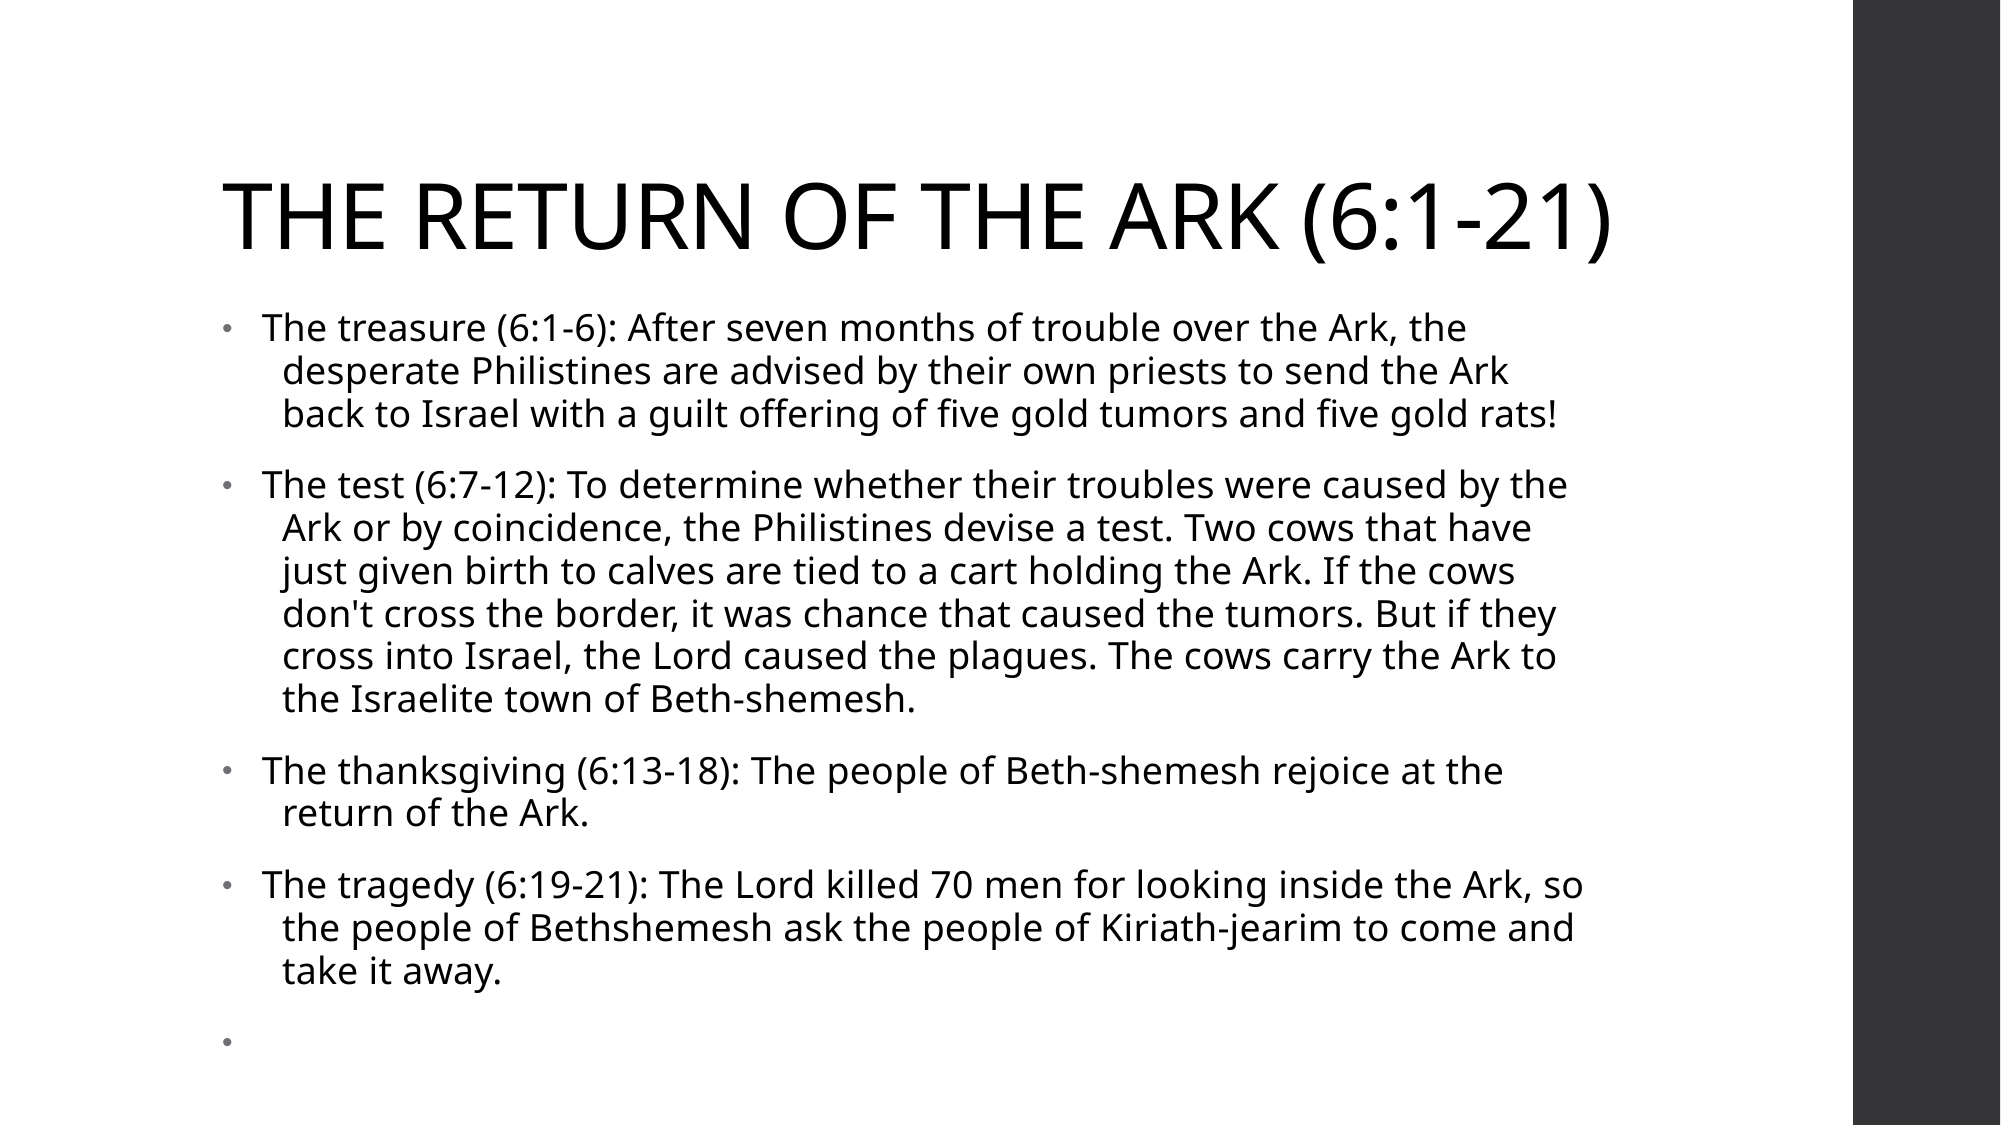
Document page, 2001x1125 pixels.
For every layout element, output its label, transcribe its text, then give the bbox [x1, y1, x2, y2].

title THE RETURN OF THE ARK (6:1-21) [206, 60, 1797, 278]
list The treasure (6:1-6): After seven months of trouble over the Ark, the desperate Philistines are advised by their own priests to send the Ark back to Israel with a guilt offering of five gold tumors and five gold rats! The test (6:7-12): To determine whether their troubles were caused by the Ark or by coincidence, the Philistines devise a test. Two cows that have just given birth to calves are tied to a cart holding the Ark. If the cows don't cross the border, it was chance that caused the tumors. But if they cross into Israel, the Lord caused the plagues. The cows carry the Ark to the Israelite town of Beth-shemesh. The thanksgiving (6:13-18): The people of Beth-shemesh rejoice at the return of the Ark. The tragedy (6:19-21): The Lord killed 70 men for looking inside the Ark, so the people of Bethshemesh ask the people of Kiriath-jearim to come and take it away. [206, 299, 1617, 1014]
